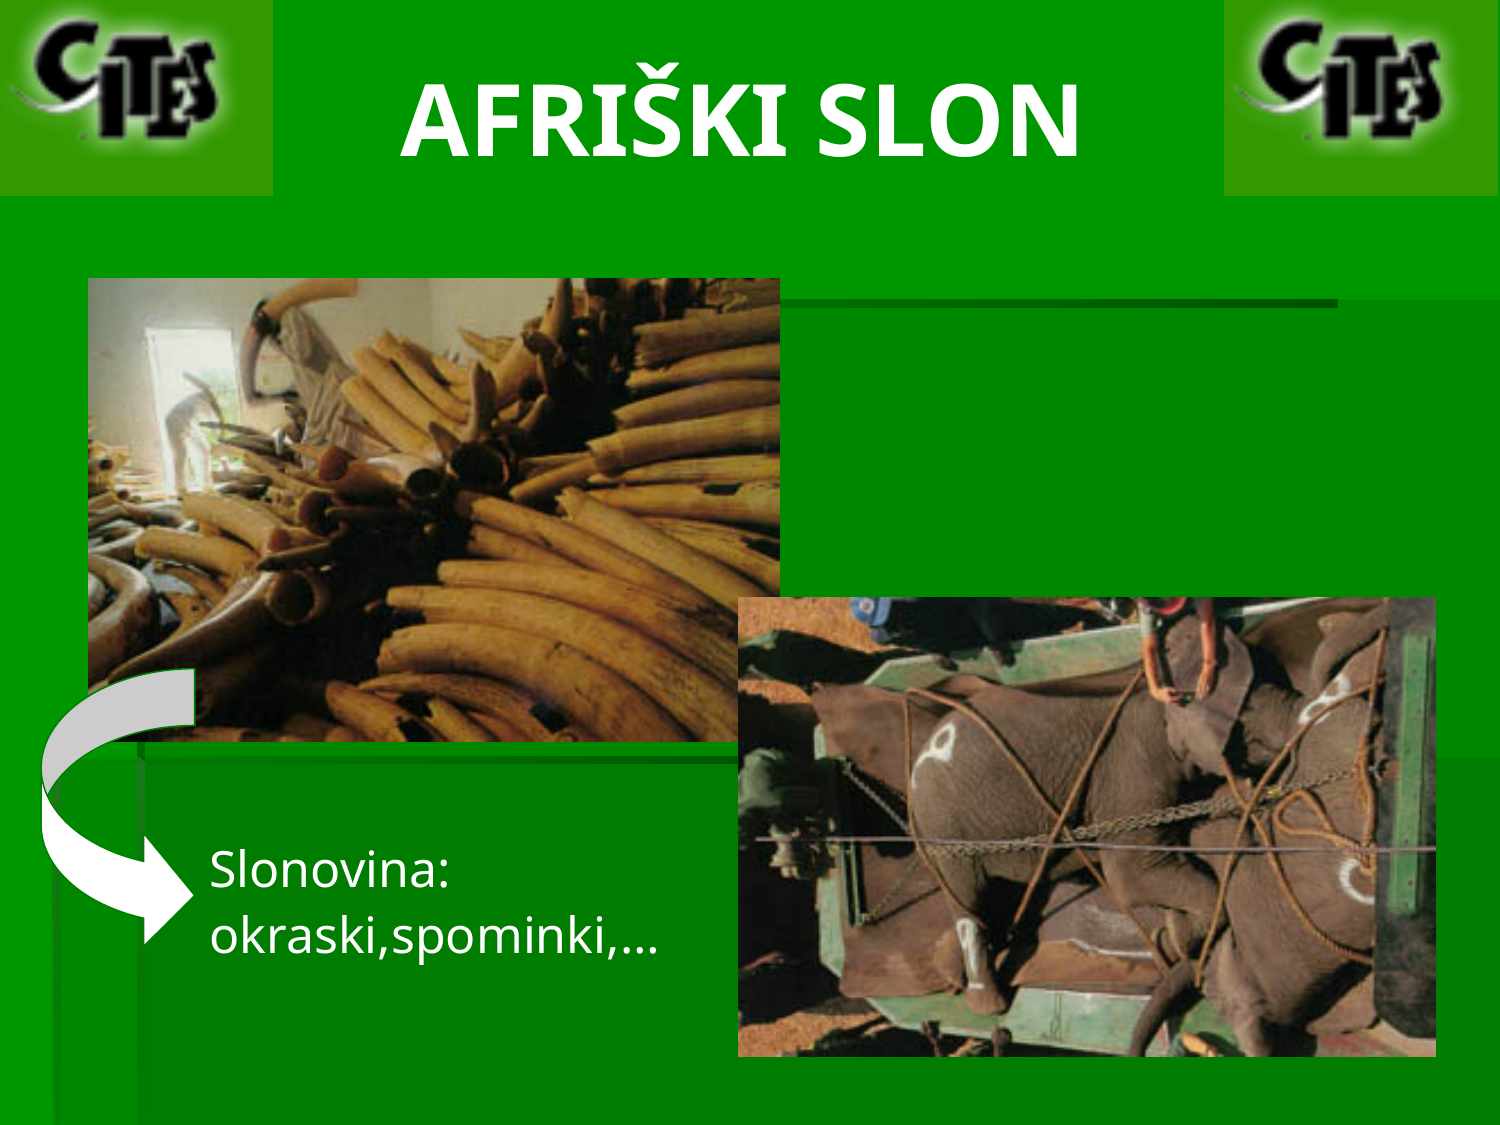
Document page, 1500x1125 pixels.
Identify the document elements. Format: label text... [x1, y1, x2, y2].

picture [1224, 0, 1498, 196]
text_box AFRIŠKI SLON [249, 37, 1238, 185]
picture [0, 0, 273, 196]
text_box [41, 668, 195, 947]
text_box Slonovina: okraski,spominki,… [194, 846, 715, 970]
picture [88, 278, 1436, 1057]
